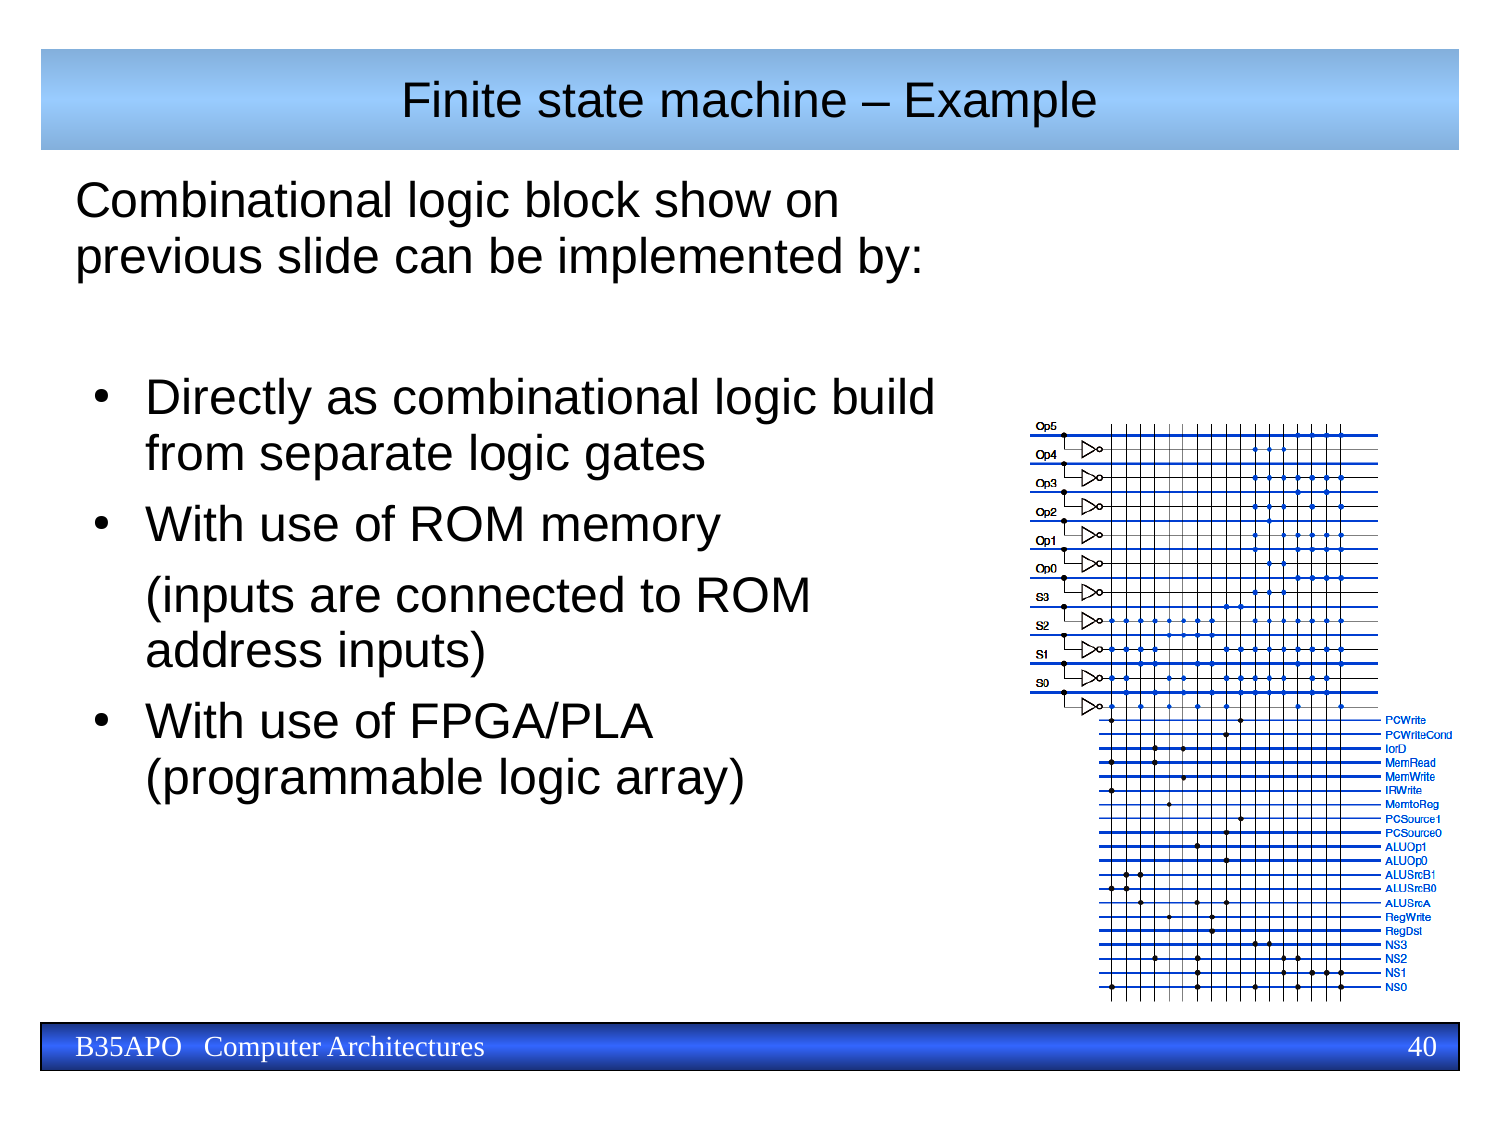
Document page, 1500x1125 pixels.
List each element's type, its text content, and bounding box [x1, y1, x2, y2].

picture [1019, 413, 1459, 1002]
title Finite state machine – Example [41, 49, 1459, 150]
list Combinational logic block show on previous slide can be implemented by: Directly as combinational logic build from separate logic gates With use of ROM memory (inputs are connected to ROM address inputs) With use of FPGA/PLA (programmable logic array) [75, 172, 999, 980]
